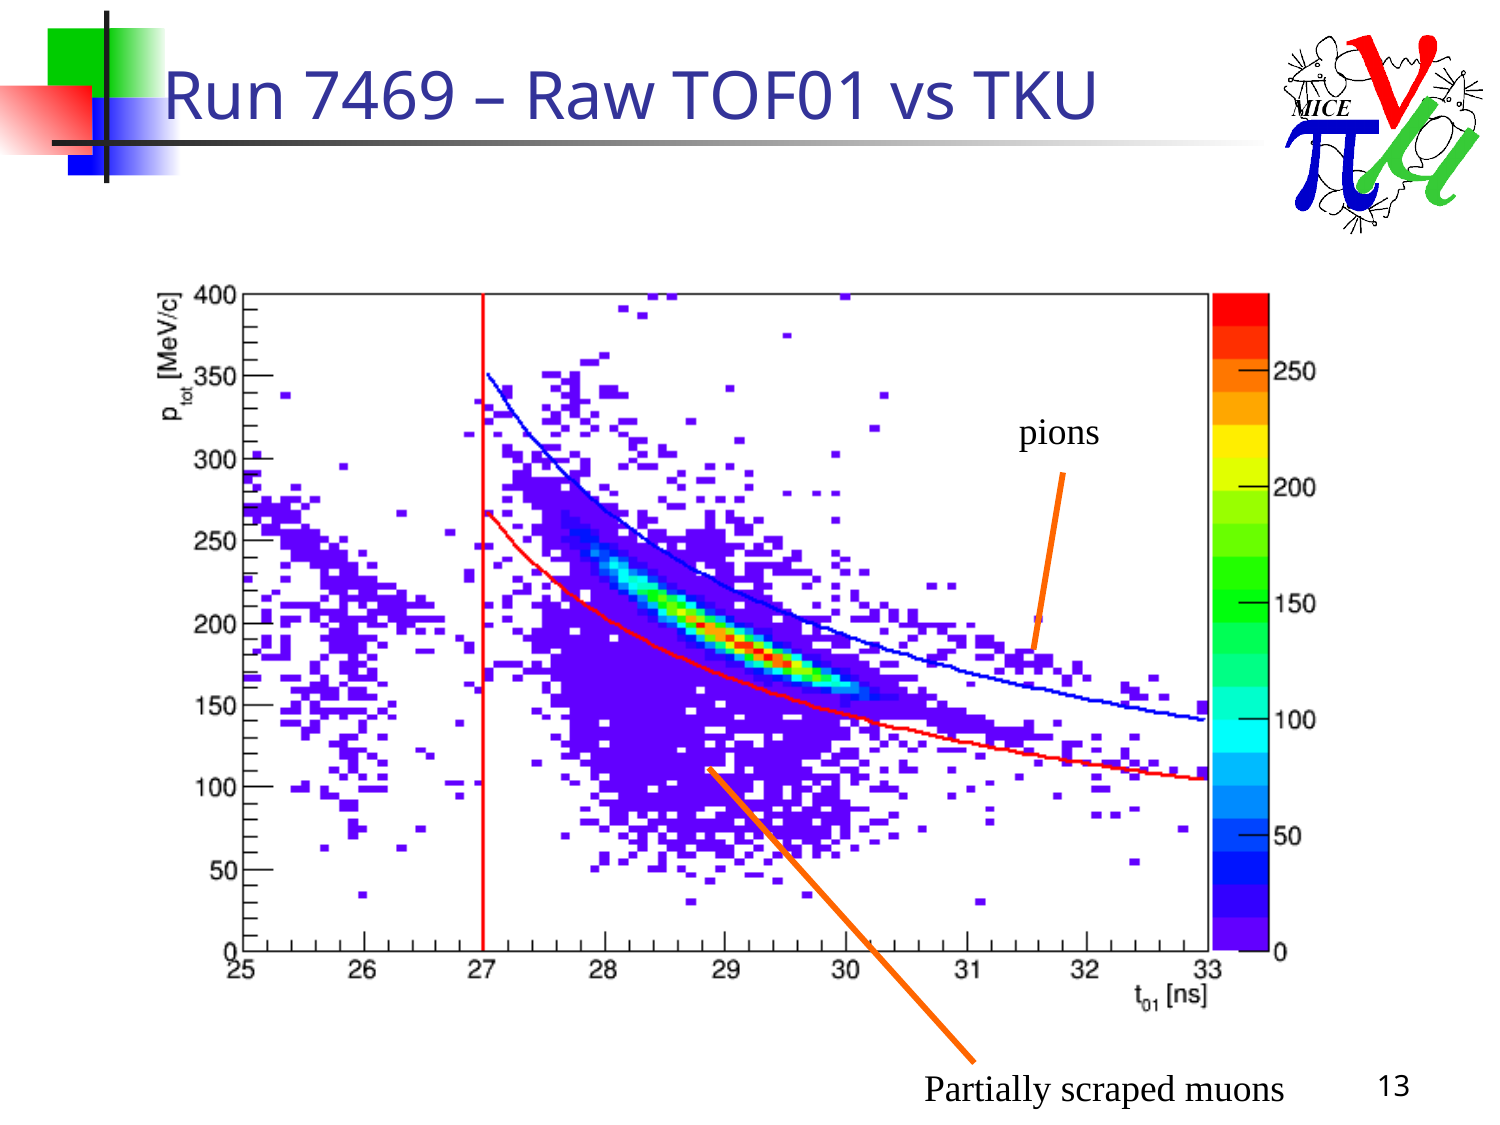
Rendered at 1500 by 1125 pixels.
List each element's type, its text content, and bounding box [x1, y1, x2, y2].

title Run 7469 – Raw TOF01 vs TKU [162, 0, 1441, 188]
text_box pions [1003, 404, 1115, 461]
text_box Partially scraped muons [909, 1060, 1301, 1118]
picture [123, 5, 1500, 1034]
